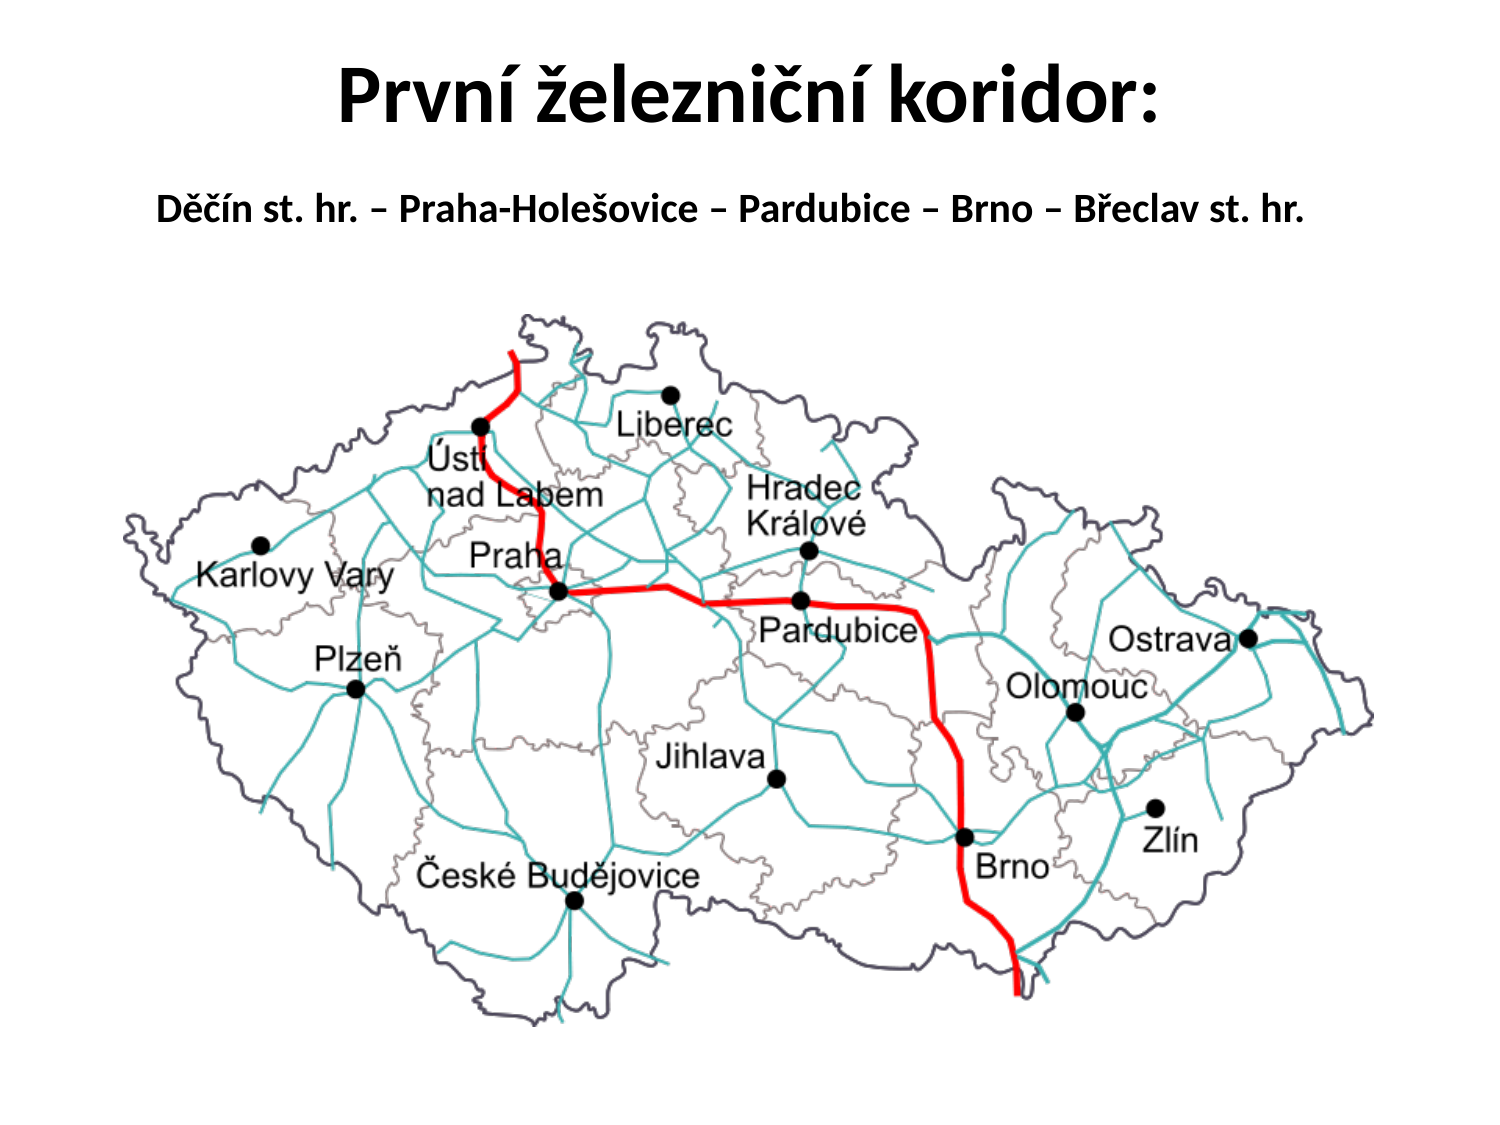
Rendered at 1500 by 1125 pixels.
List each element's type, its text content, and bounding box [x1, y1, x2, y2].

title První železniční koridor: Děčín st. hr. – Praha-Holešovice – Pardubice – Brno – Břeclav st. hr. [75, 31, 1426, 247]
picture [123, 314, 1374, 1027]
